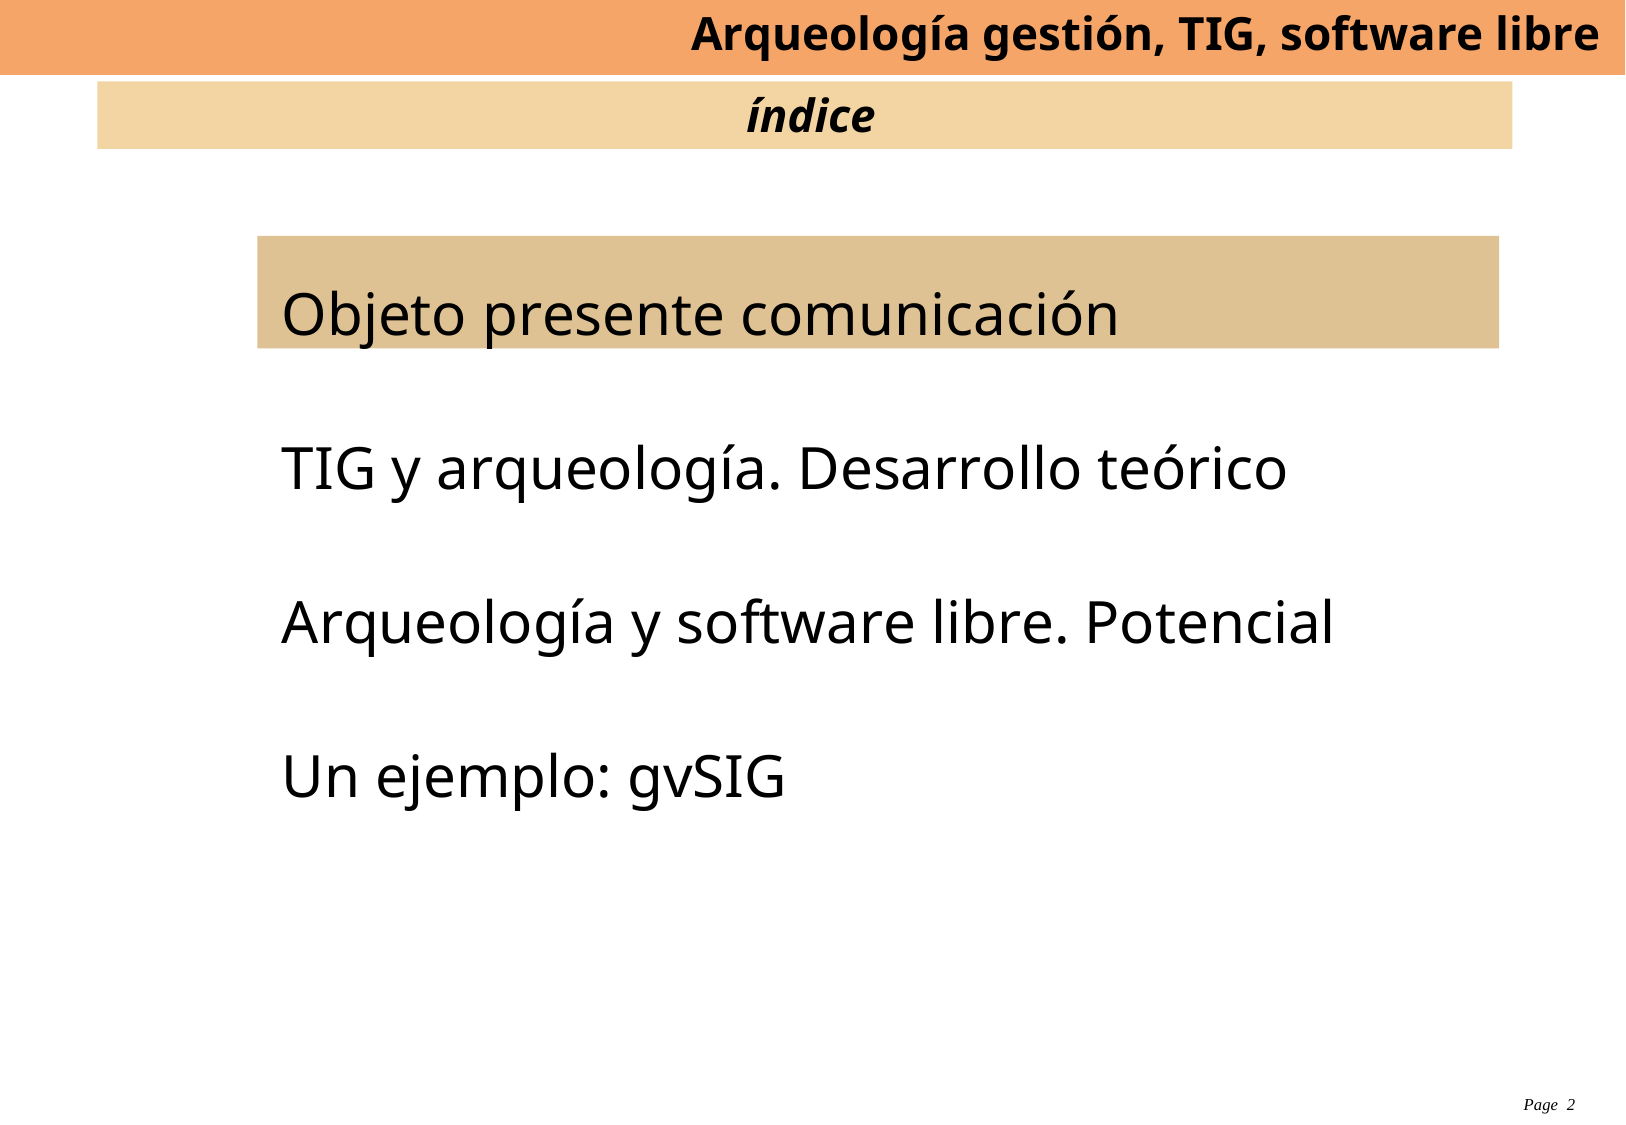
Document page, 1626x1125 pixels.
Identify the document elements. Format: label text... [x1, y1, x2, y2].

text_box índice [97, 81, 1513, 149]
text_box [0, 0, 1626, 75]
text_box Arqueología gestión, TIG, software libre [600, 0, 1616, 73]
text_box Objeto presente comunicación TIG y arqueología. Desarrollo teórico Arqueología y software libre. Potencial Un ejemplo: gvSIG [269, 243, 1498, 822]
text_box [257, 235, 1500, 349]
